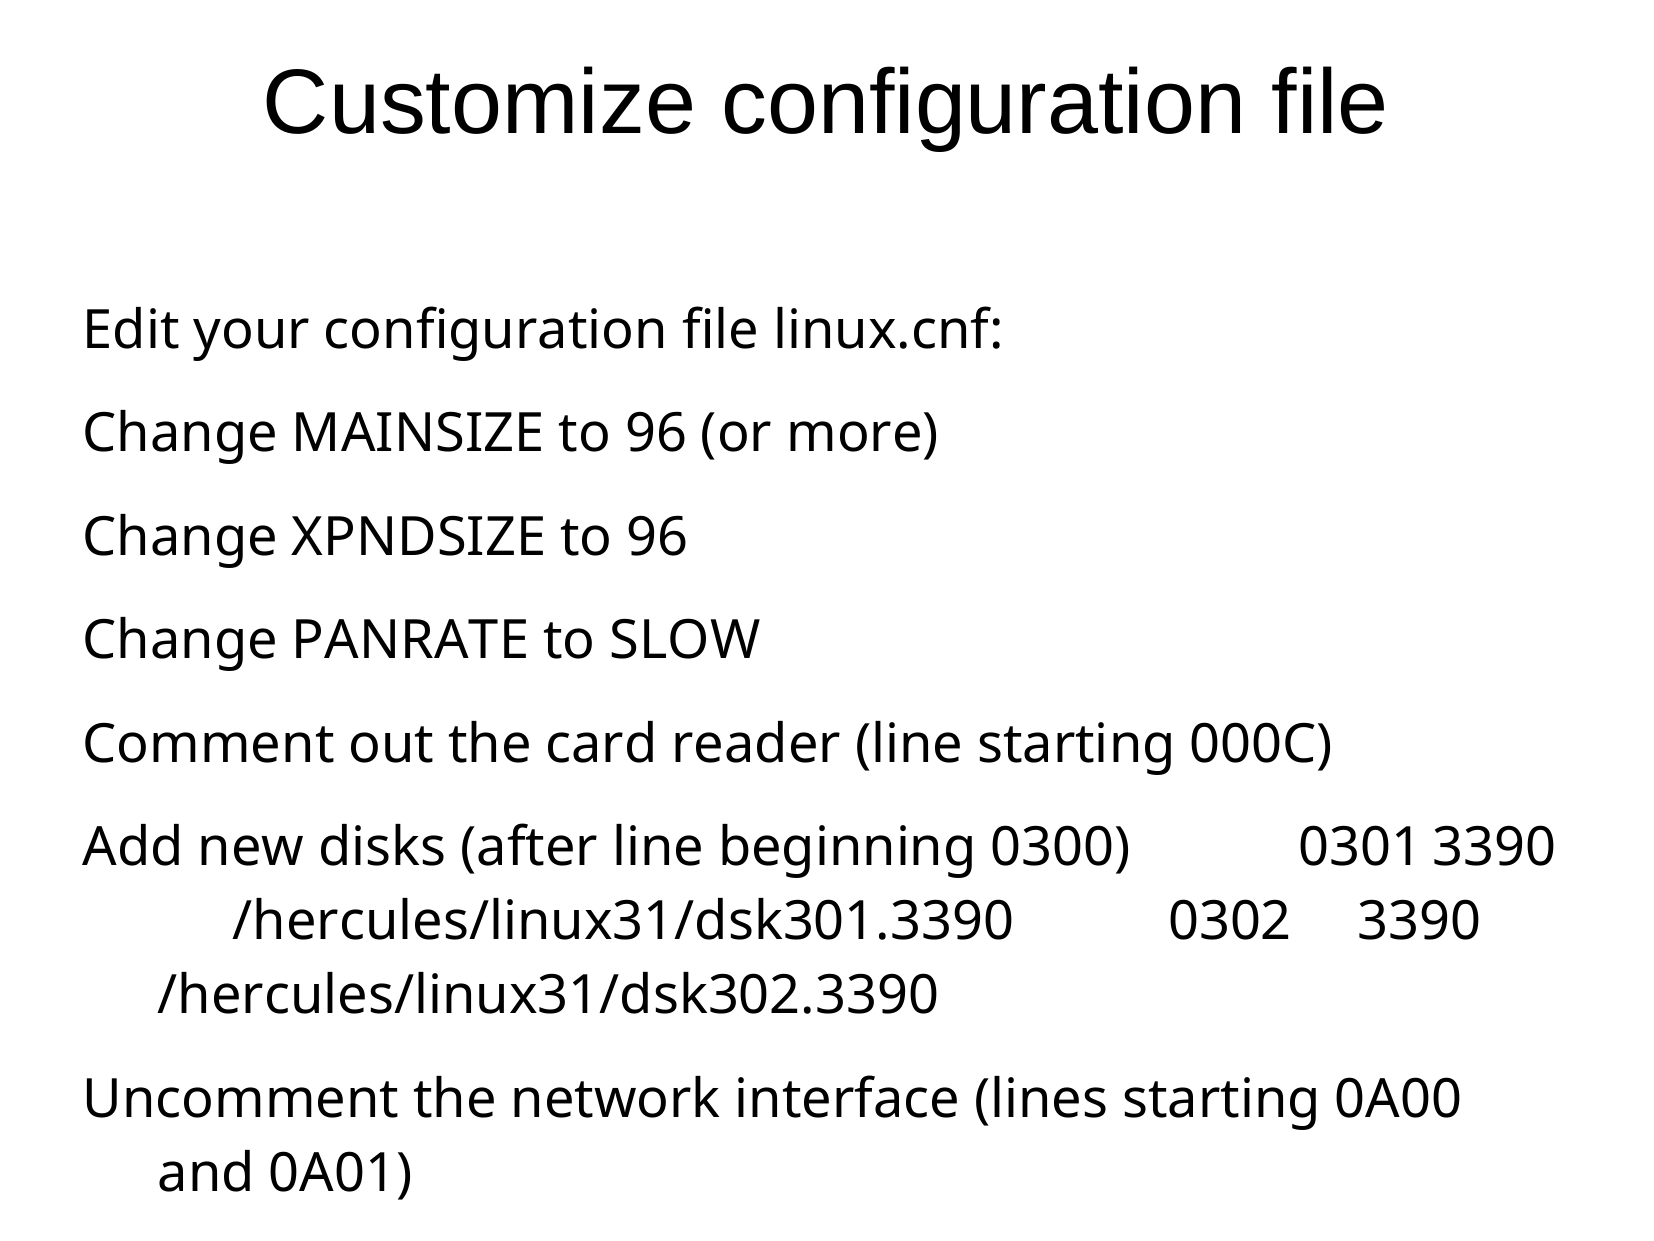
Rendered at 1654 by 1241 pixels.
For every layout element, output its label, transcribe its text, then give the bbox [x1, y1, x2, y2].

title Customize configuration file [82, 39, 1571, 267]
list Edit your configuration file linux.cnf: Change MAINSIZE to 96 (or more) Change XPNDSIZE to 96 Change PANRATE to SLOW Comment out the card reader (line starting 000C) Add new disks (after line beginning 0300) 0301 3390 /hercules/linux31/dsk301.3390 0302 3390 /hercules/linux31/dsk302.3390 Uncomment the network interface (lines starting 0A00 and 0A01) [82, 290, 1571, 1109]
